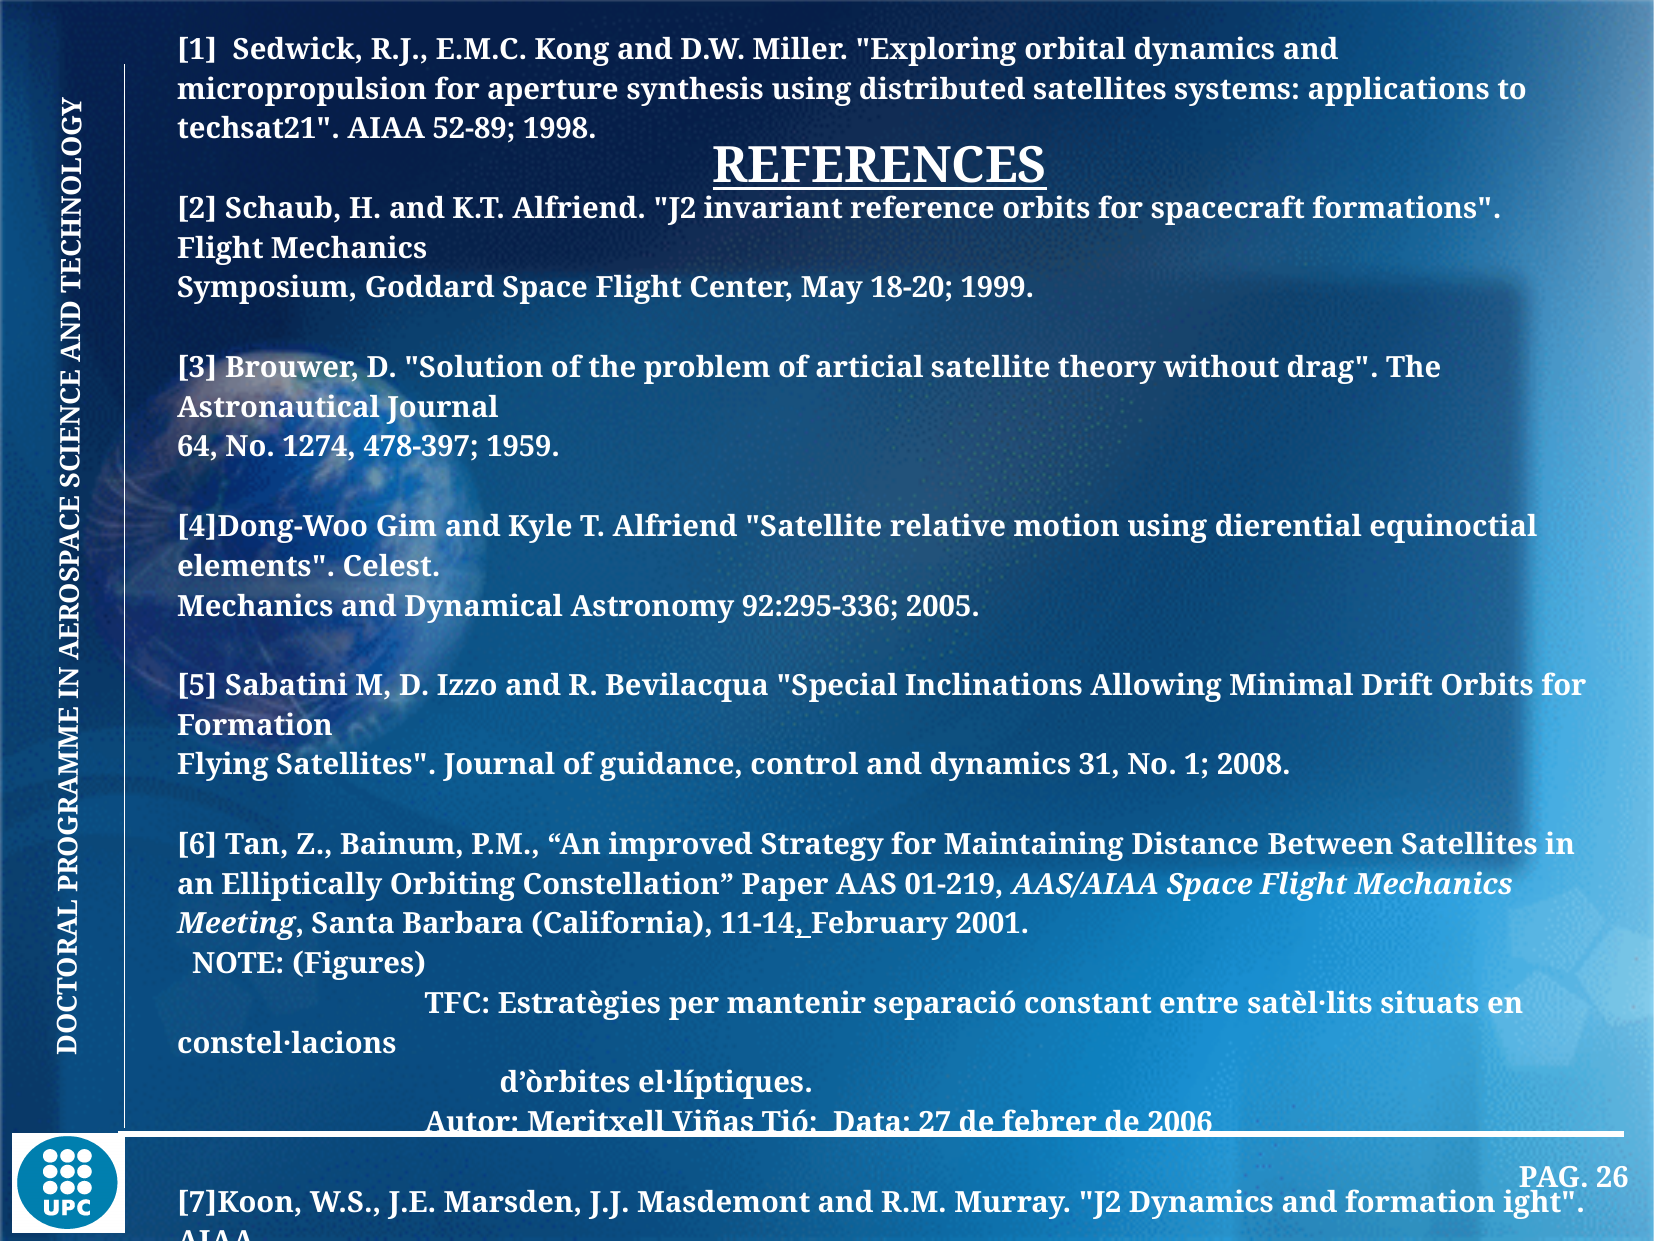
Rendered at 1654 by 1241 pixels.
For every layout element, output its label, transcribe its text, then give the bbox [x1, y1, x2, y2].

title REFERENCES [147, 86, 1595, 207]
picture [0, 0, 1654, 1241]
subtitle [1] Sedwick, R.J., E.M.C. Kong and D.W. Miller. "Exploring orbital dynamics and micropropulsion for aperture synthesis using distributed satellites systems: applications to techsat21". AIAA 52-89; 1998. [2] Schaub, H. and K.T. Alfriend. "J2 invariant reference orbits for spacecraft formations". Flight Mechanics Symposium, Goddard Space Flight Center, May 18-20; 1999. [3] Brouwer, D. "Solution of the problem of articial satellite theory without drag". The Astronautical Journal 64, No. 1274, 478-397; 1959. [4]Dong-Woo Gim and Kyle T. Alfriend "Satellite relative motion using dierential equinoctial elements". Celest. Mechanics and Dynamical Astronomy 92:295-336; 2005. [5] Sabatini M, D. Izzo and R. Bevilacqua "Special Inclinations Allowing Minimal Drift Orbits for Formation Flying Satellites". Journal of guidance, control and dynamics 31, No. 1; 2008. [6] Tan, Z., Bainum, P.M., “An improved Strategy for Maintaining Distance Between Satellites in an Elliptically Orbiting Constellation” Paper AAS 01-219, AAS/AIAA Space Flight Mechanics Meeting, Santa Barbara (California), 11-14, February 2001. NOTE: (Figures) TFC: Estratègies per mantenir separació constant entre satèl·lits situats en constel·lacions d’òrbites el·líptiques. Autor: Meritxell Viñas Tió; Data: 27 de febrer de 2006 [7]Koon, W.S., J.E. Marsden, J.J. Masdemont and R.M. Murray. "J2 Dynamics and formation ight". AIAA- 2001-4090; 2001 [177, 251, 1595, 1131]
title DOCTORAL PROGRAMME IN AEROSPACE SCIENCE AND TECHNOLOGY [8, 88, 124, 1064]
title PAG. 26 [1505, 1116, 1642, 1237]
